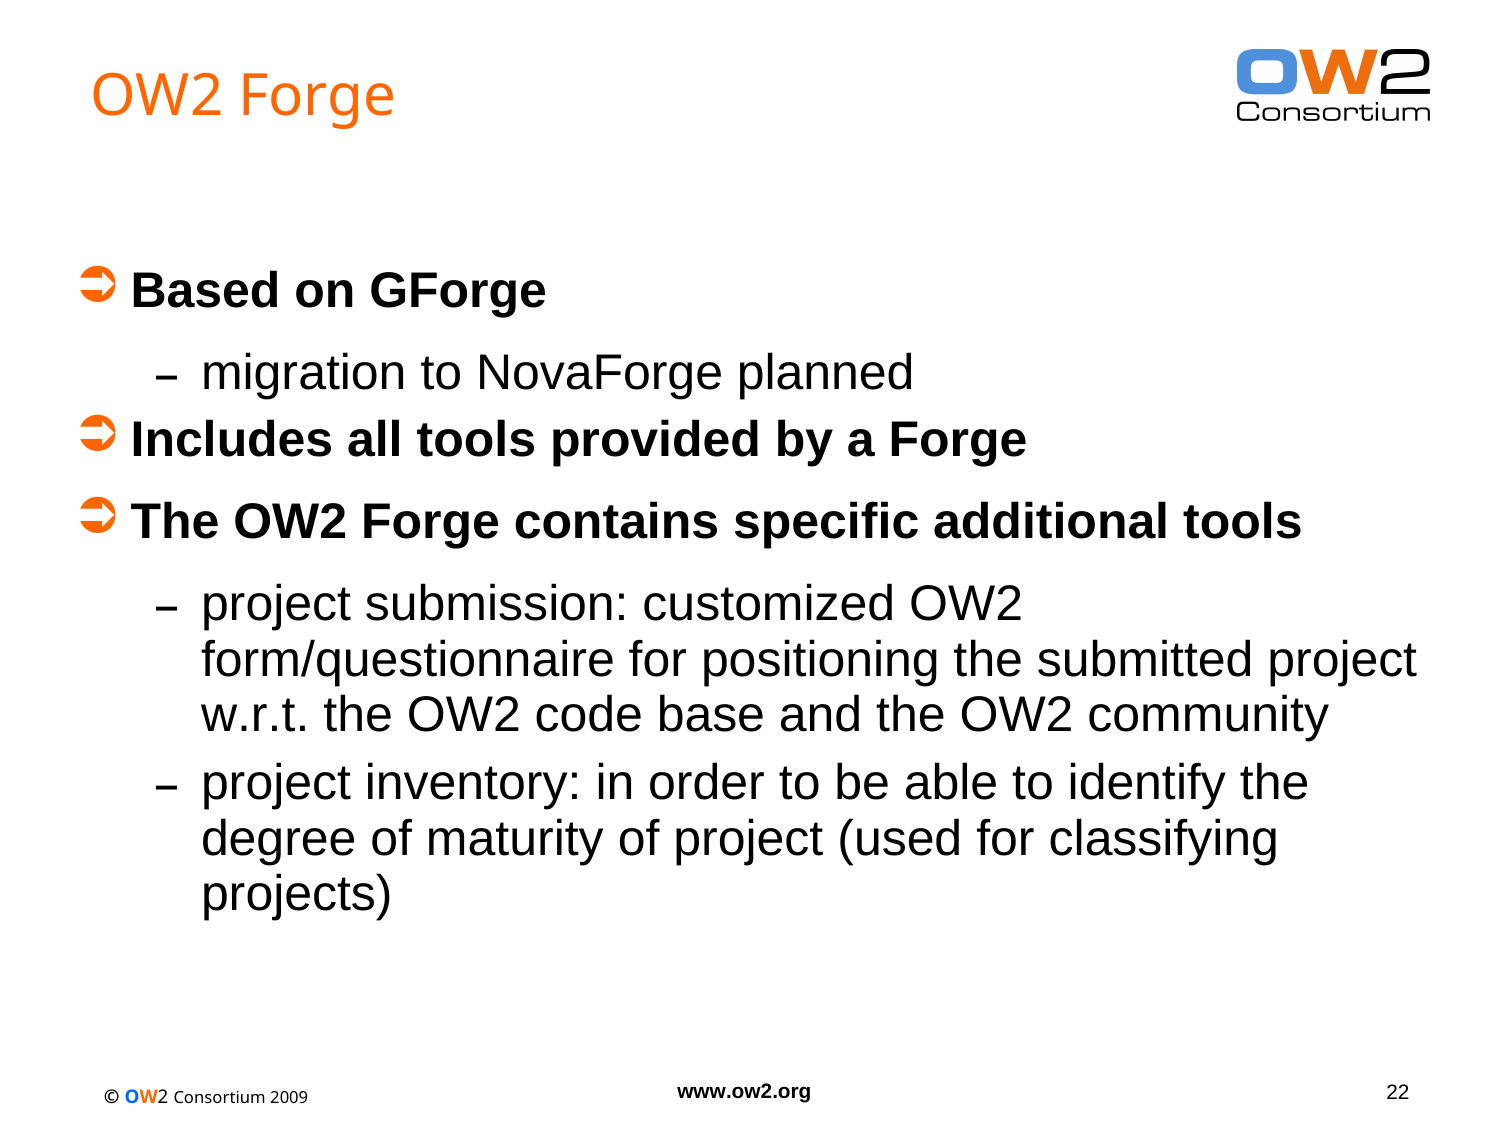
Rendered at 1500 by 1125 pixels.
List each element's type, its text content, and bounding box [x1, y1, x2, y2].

title OW2 Forge [75, 45, 1175, 215]
list Based on GForge migration to NovaForge planned Includes all tools provided by a Forge The OW2 Forge contains specific additional tools project submission: customized OW2 form/questionnaire for positioning the submitted project w.r.t. the OW2 code base and the OW2 community project inventory: in order to be able to identify the degree of maturity of project (used for classifying projects) [74, 262, 1425, 1005]
